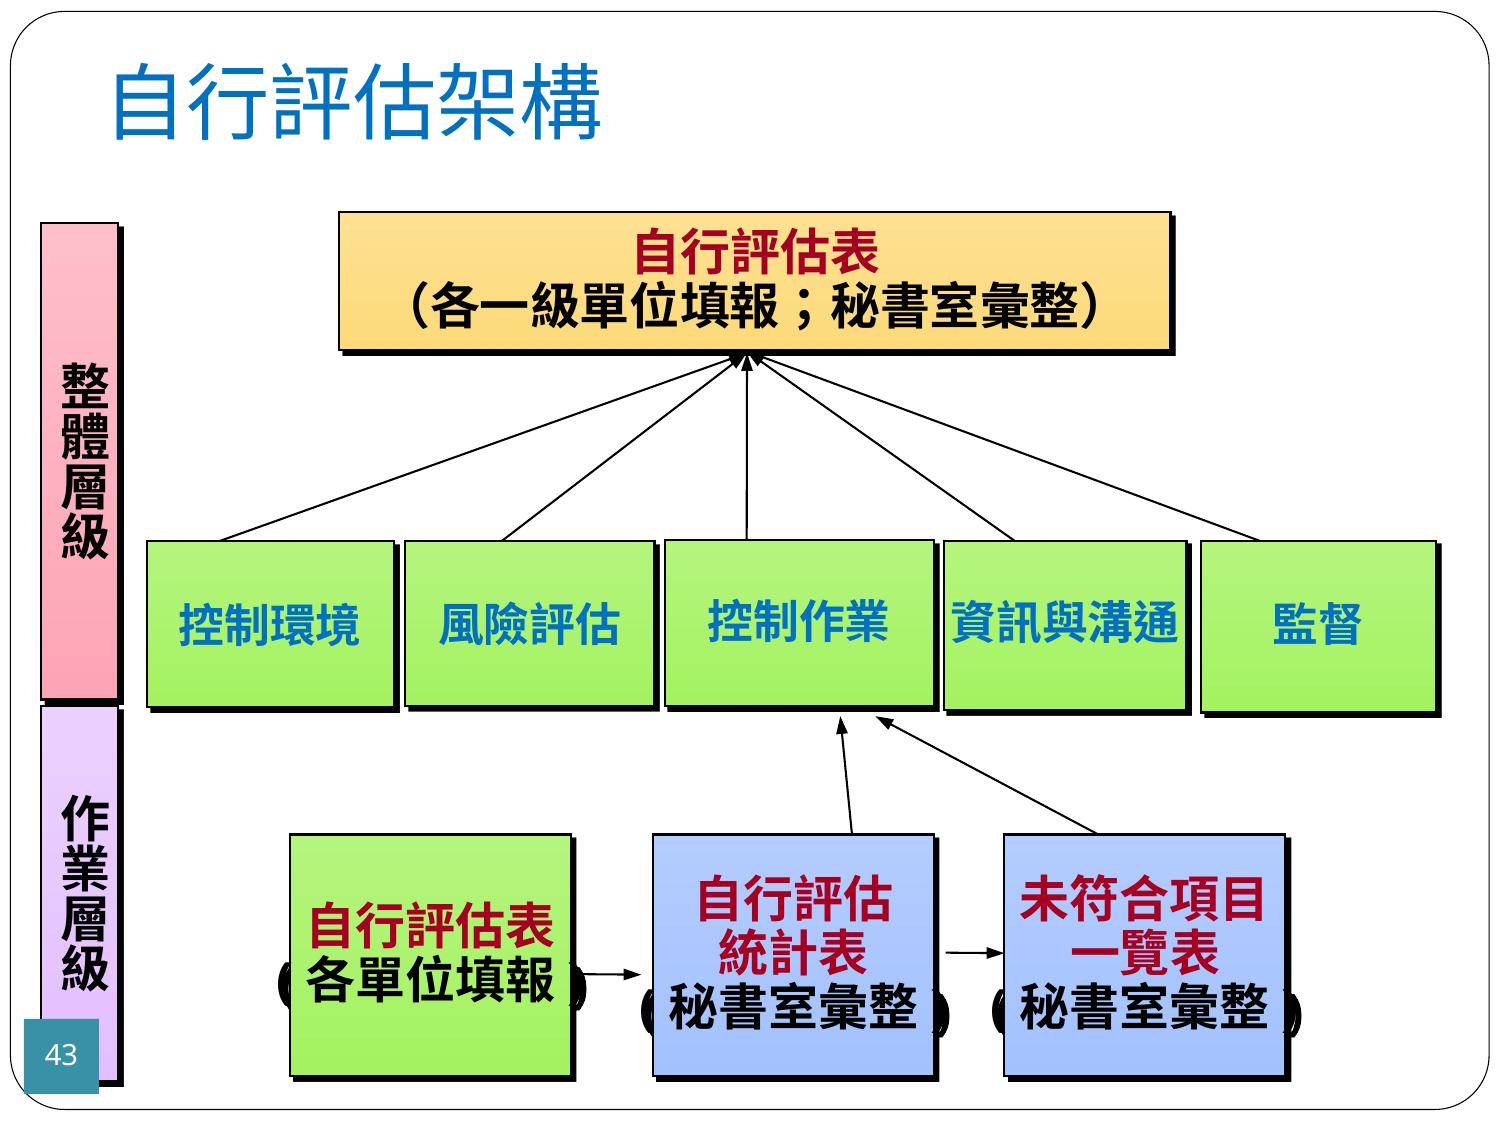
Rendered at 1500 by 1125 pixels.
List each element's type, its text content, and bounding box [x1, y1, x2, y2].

text_box 43 [23, 1018, 99, 1094]
text_box 控制環境 [147, 541, 394, 707]
text_box 監督 [1201, 541, 1436, 713]
text_box 自行評估架構 [88, 42, 1439, 197]
text_box 作業層級 [41, 706, 118, 1081]
text_box 資訊與溝通 [944, 541, 1186, 710]
text_box 自行評估表 (各單位填報) [290, 835, 571, 1076]
text_box 控制作業 [665, 540, 934, 706]
text_box 自行評估 統計表 (秘書室彙整) [653, 835, 934, 1076]
text_box 風險評估 [405, 541, 655, 706]
text_box 未符合項目 一覽表 (秘書室彙整) [1004, 835, 1285, 1076]
text_box 整體層級 [41, 223, 118, 700]
text_box 自行評估表 （各一級單位填報；秘書室彙整） [339, 212, 1171, 350]
